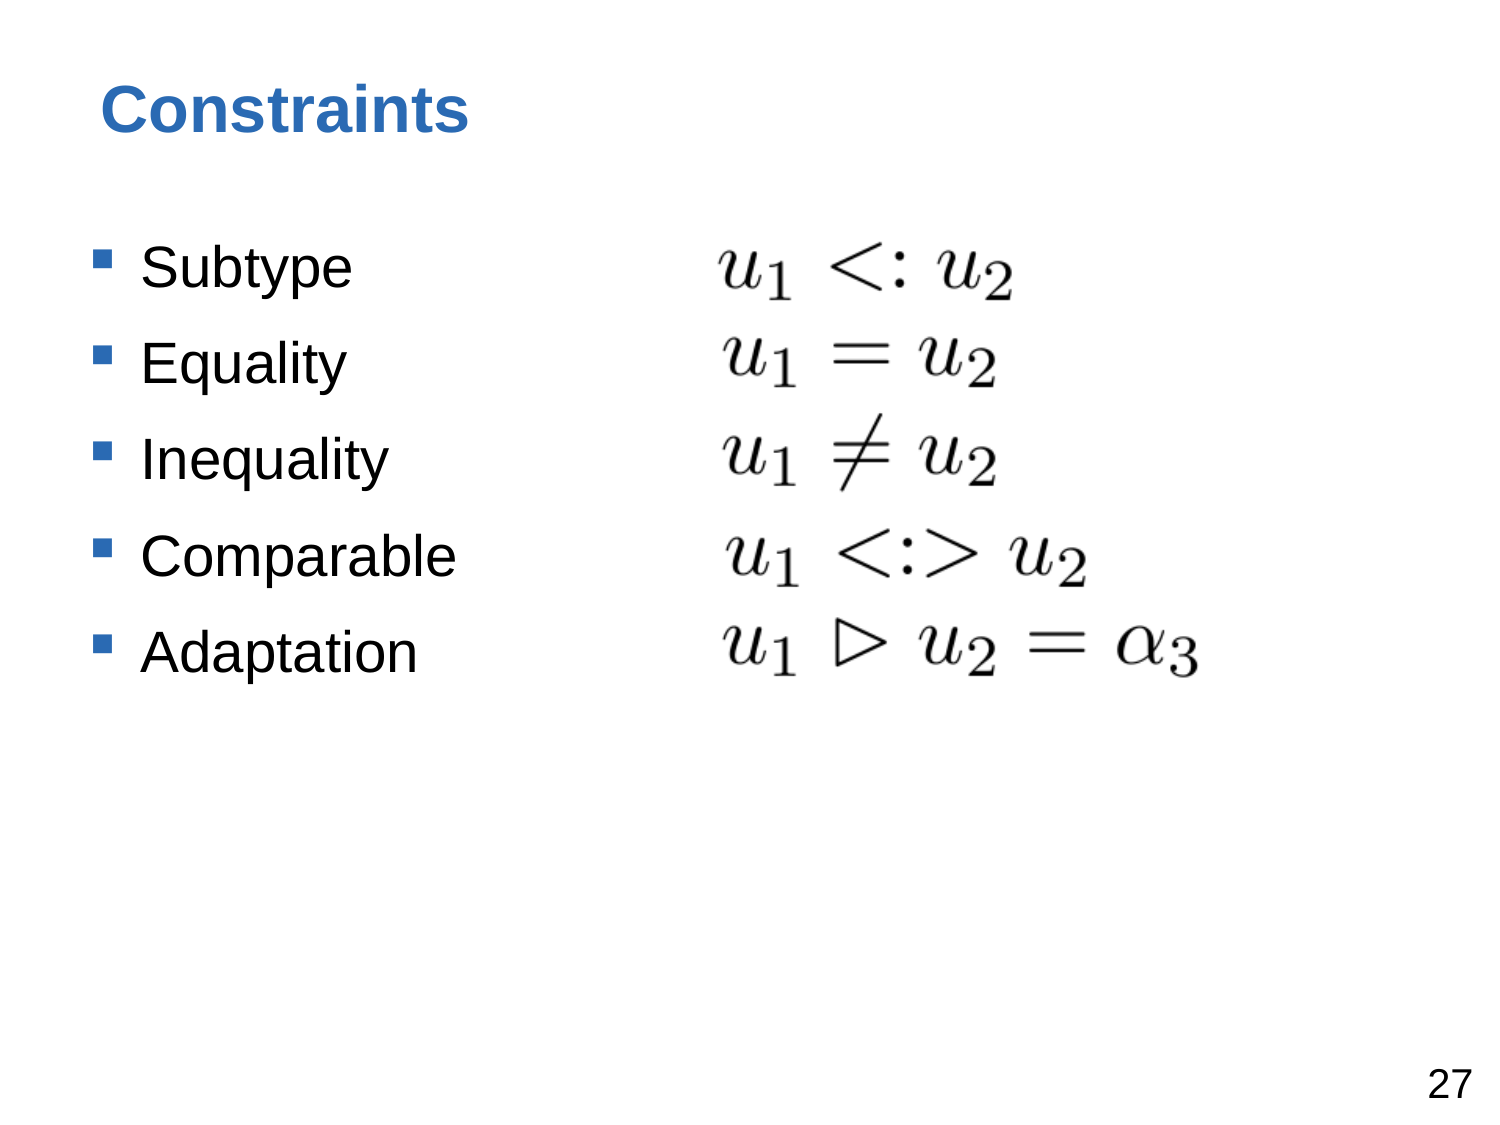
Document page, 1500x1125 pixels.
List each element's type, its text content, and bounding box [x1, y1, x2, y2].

picture [705, 401, 1016, 506]
list Subtype Equality Inequality Comparable Adaptation [87, 220, 1407, 1014]
picture [707, 318, 1014, 400]
title Constraints [85, 61, 1407, 158]
picture [710, 513, 1224, 692]
picture [696, 225, 1037, 316]
